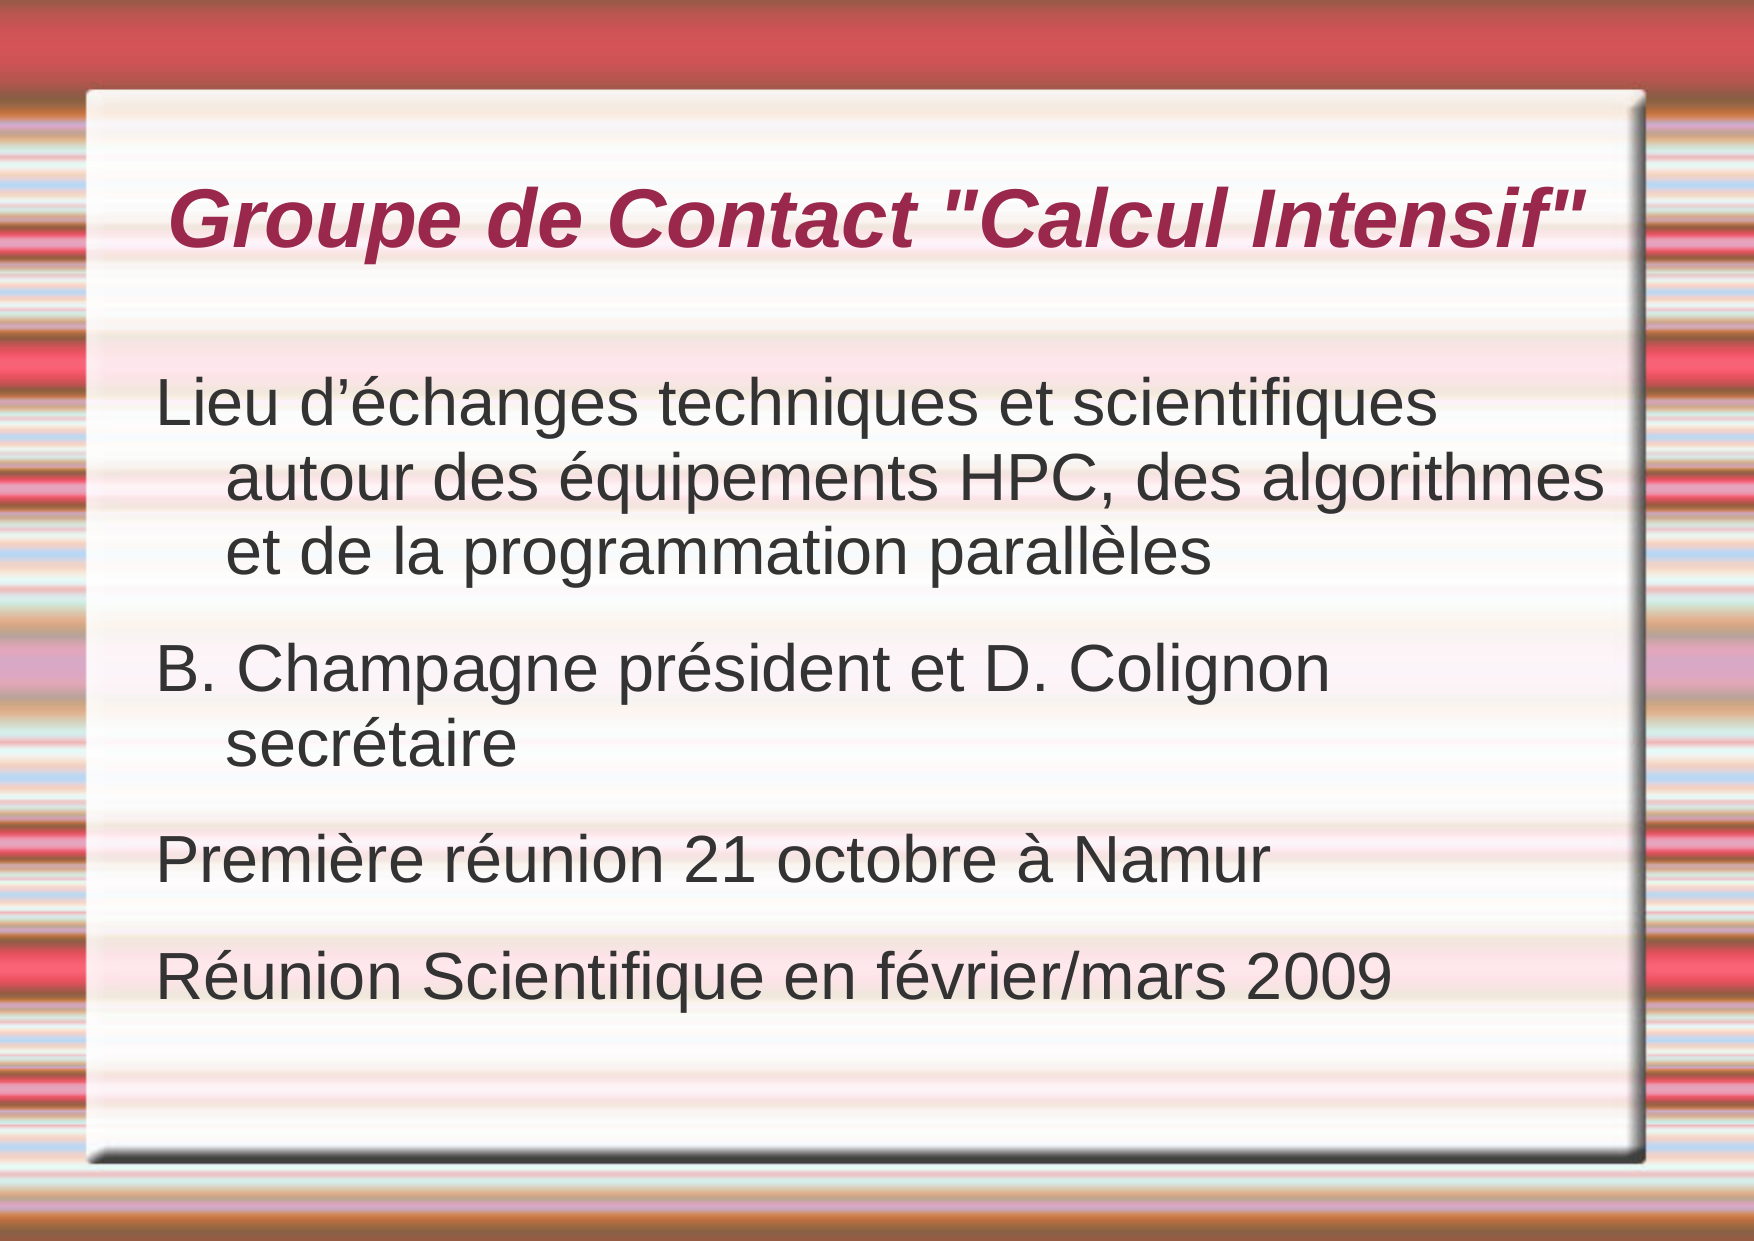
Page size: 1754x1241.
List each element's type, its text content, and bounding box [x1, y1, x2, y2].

list Lieu d’échanges techniques et scientifiques autour des équipements HPC, des algorithmes et de la programmation parallèles B. Champagne président et D. Colignon secrétaire Première réunion 21 octobre à Namur Réunion Scientifique en février/mars 2009 [143, 350, 1608, 1133]
picture [0, 0, 1754, 1241]
title Groupe de Contact "Calcul Intensif" [128, 114, 1627, 322]
